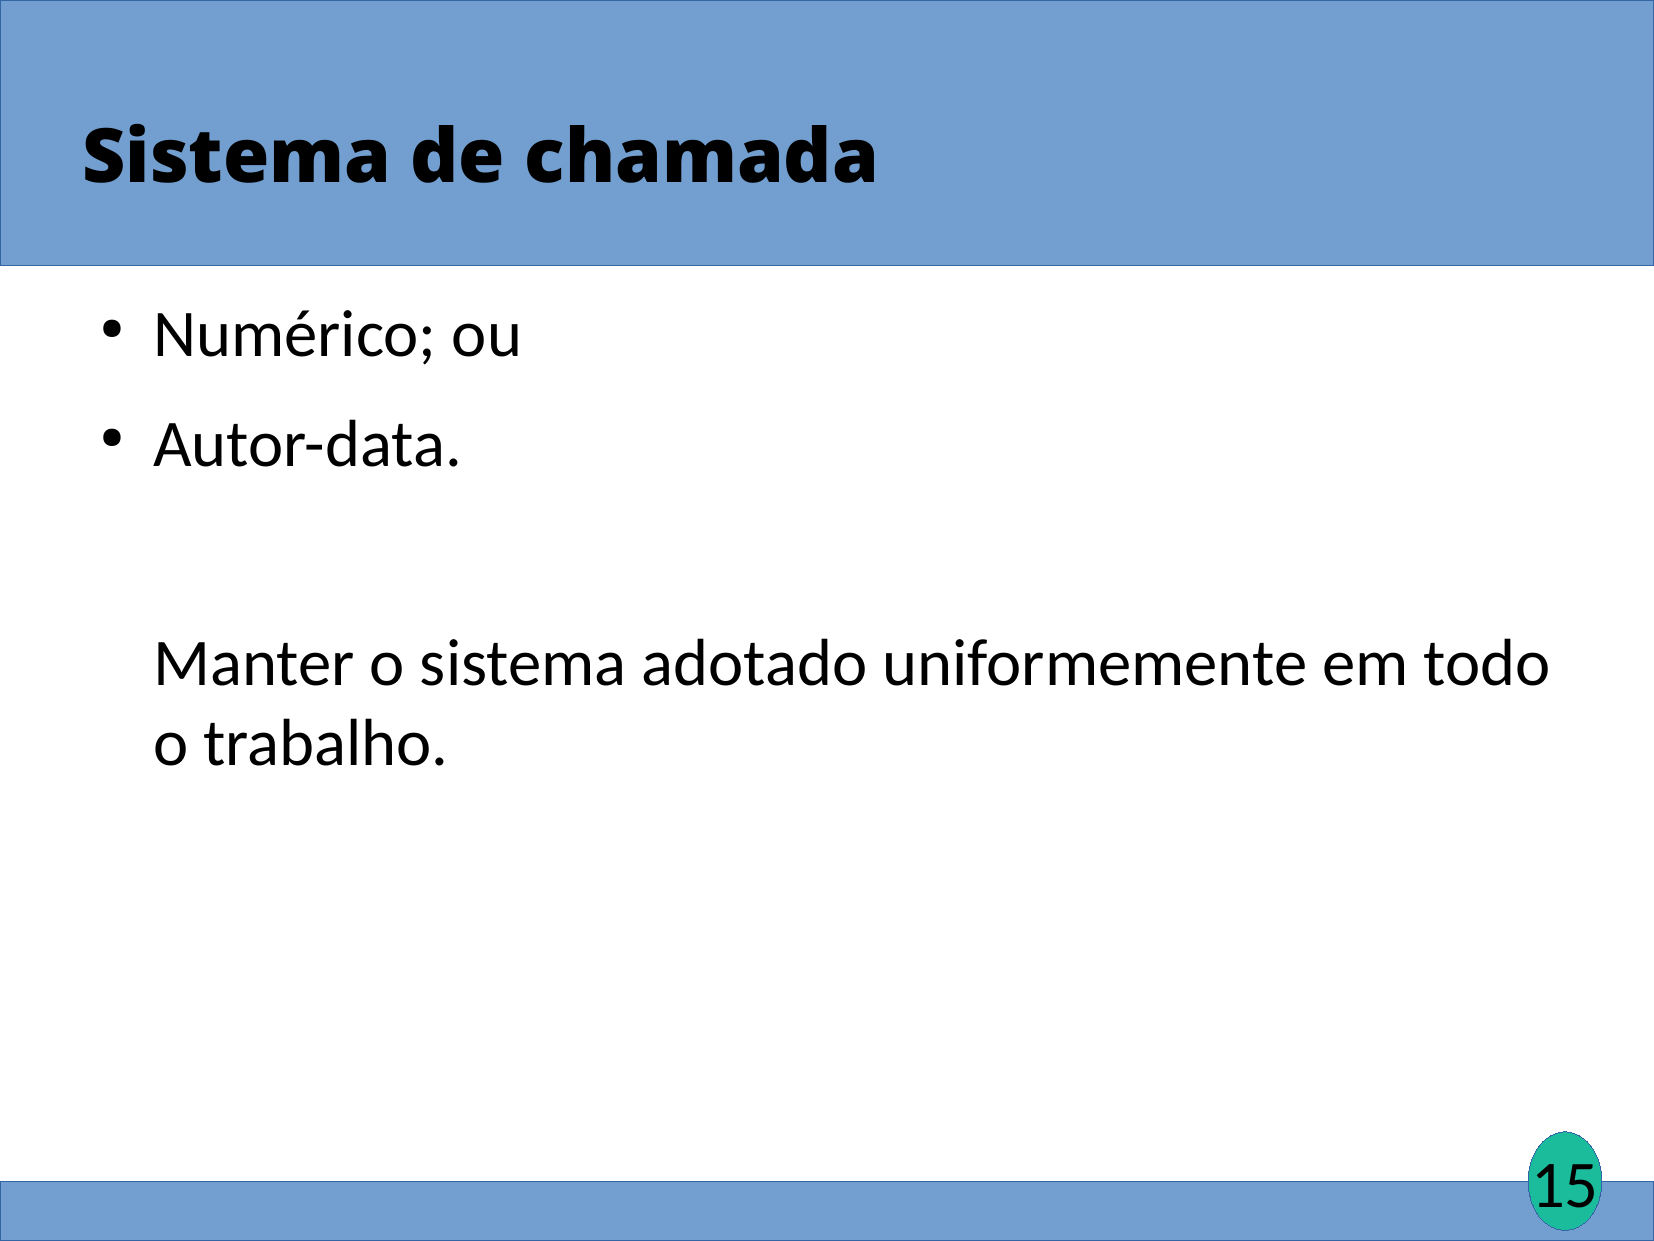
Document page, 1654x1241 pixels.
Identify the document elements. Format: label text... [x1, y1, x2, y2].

title Sistema de chamada [82, 49, 1571, 257]
list Numérico; ou Autor-data. Manter o sistema adotado uniformemente em todo o trabalho. [82, 290, 1571, 1010]
